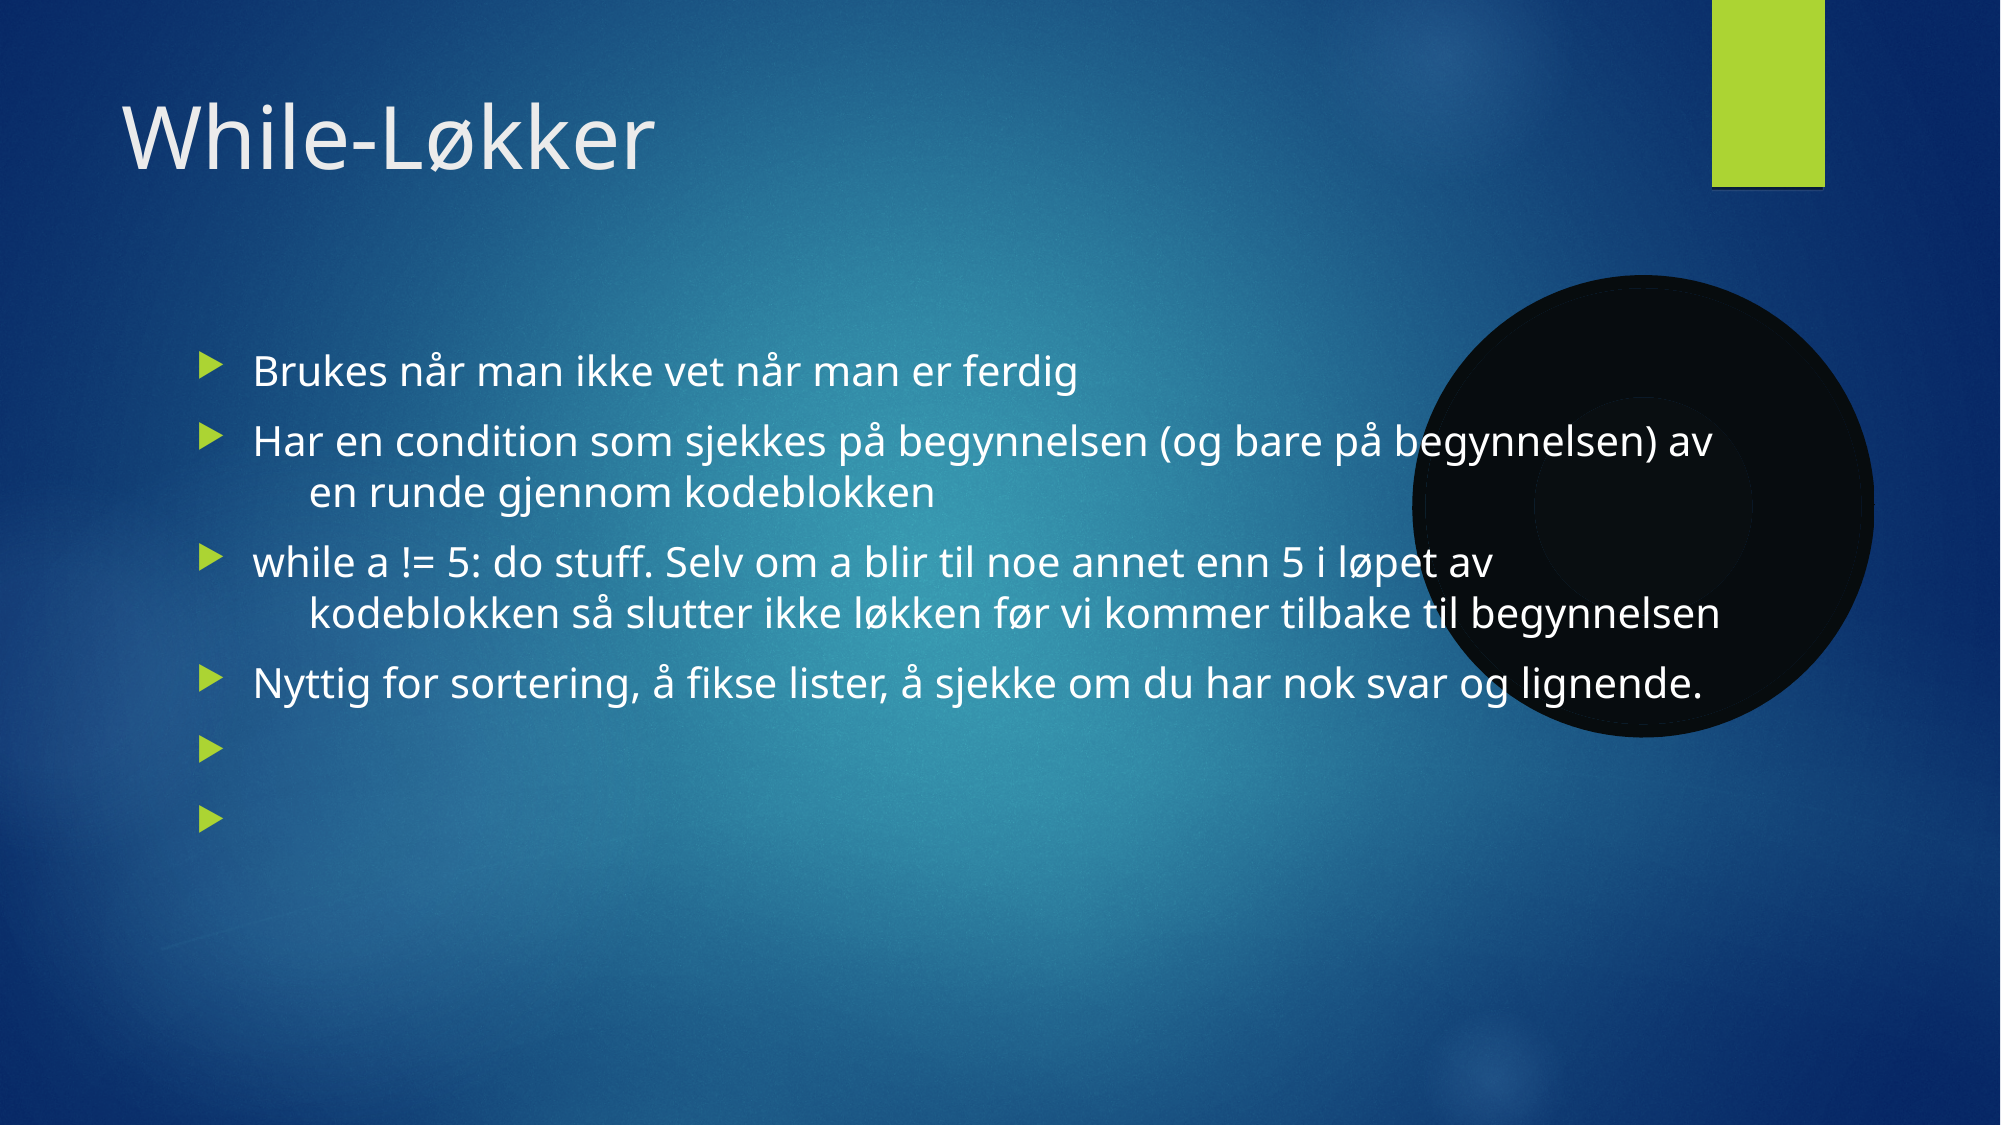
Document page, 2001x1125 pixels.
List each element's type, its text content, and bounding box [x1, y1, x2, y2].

title While-Løkker [106, 74, 1649, 305]
list Brukes når man ikke vet når man er ferdig Har en condition som sjekkes på begynnelsen (og bare på begynnelsen) av en runde gjennom kodeblokken while a != 5: do stuff. Selv om a blir til noe annet enn 5 i løpet av kodeblokken så slutter ikke løkken før vi kommer tilbake til begynnelsen Nyttig for sortering, å fikse lister, å sjekke om du har nok svar og lignende. [181, 336, 1747, 1026]
